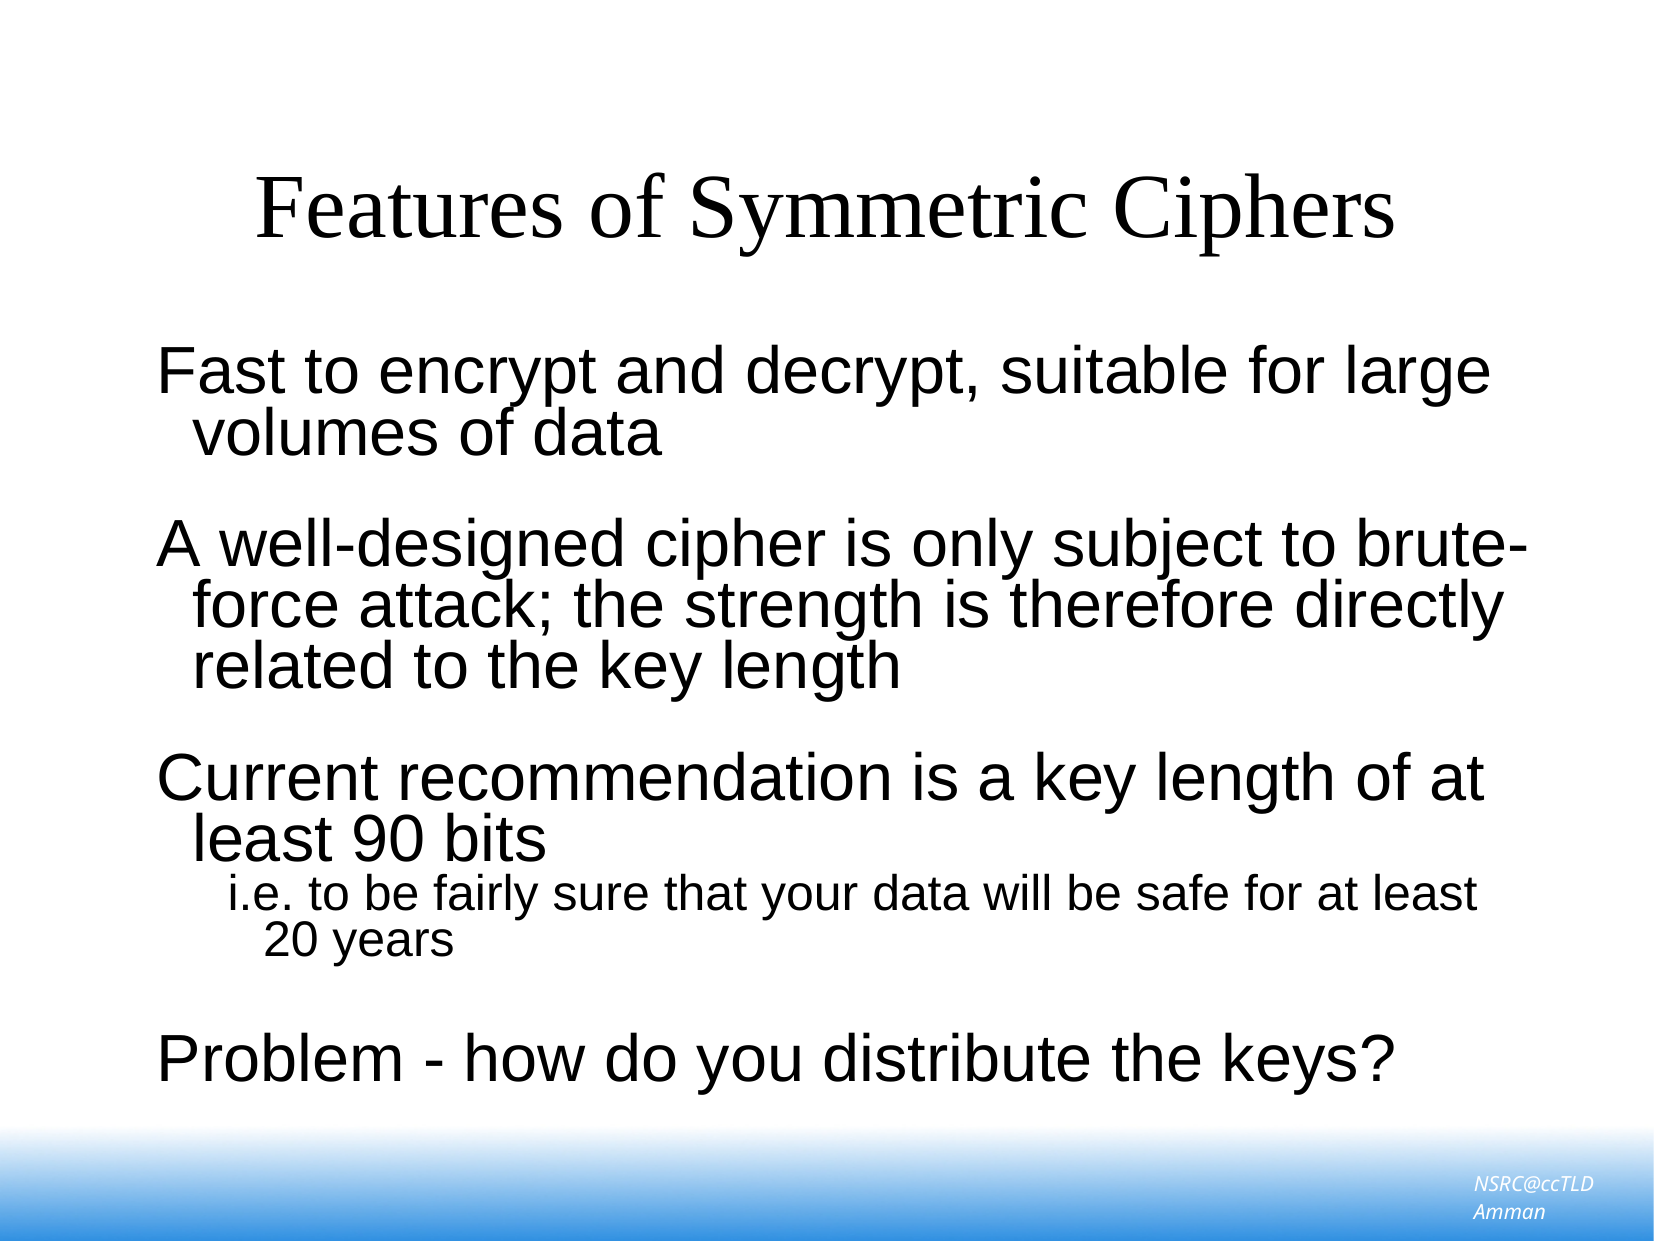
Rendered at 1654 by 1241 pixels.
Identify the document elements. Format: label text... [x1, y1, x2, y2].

title Features of Symmetric Ciphers [121, 102, 1534, 310]
list Fast to encrypt and decrypt, suitable for large volumes of data A well-designed cipher is only subject to brute-force attack; the strength is therefore directly related to the key length Current recommendation is a key length of at least 90 bits i.e. to be fairly sure that your data will be safe for at least 20 years Problem - how do you distribute the keys? [121, 344, 1538, 1127]
picture [0, 1124, 1654, 1241]
